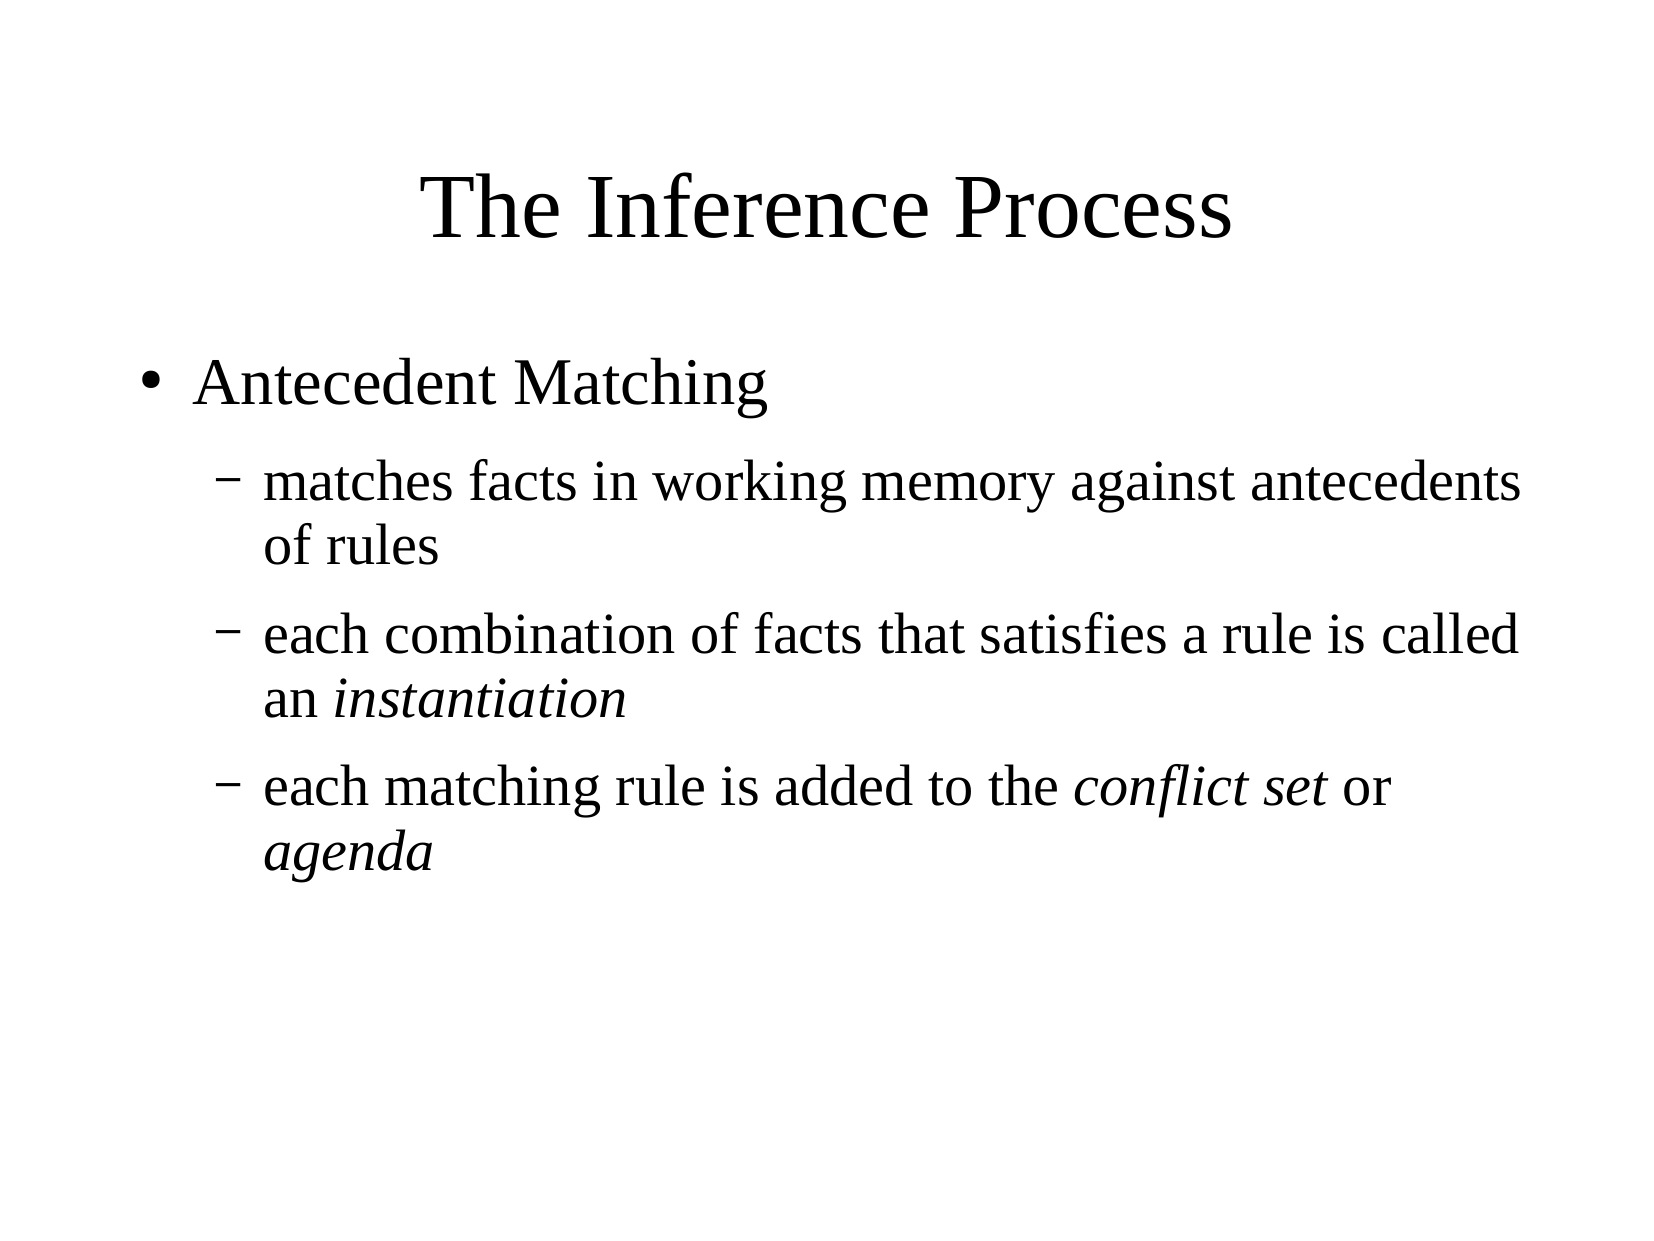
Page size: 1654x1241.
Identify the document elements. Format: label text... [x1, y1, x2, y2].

list Antecedent Matching matches facts in working memory against antecedents of rules each combination of facts that satisfies a rule is called an instantiation each matching rule is added to the conflict set or agenda [121, 344, 1534, 1127]
title The Inference Process [121, 102, 1534, 311]
